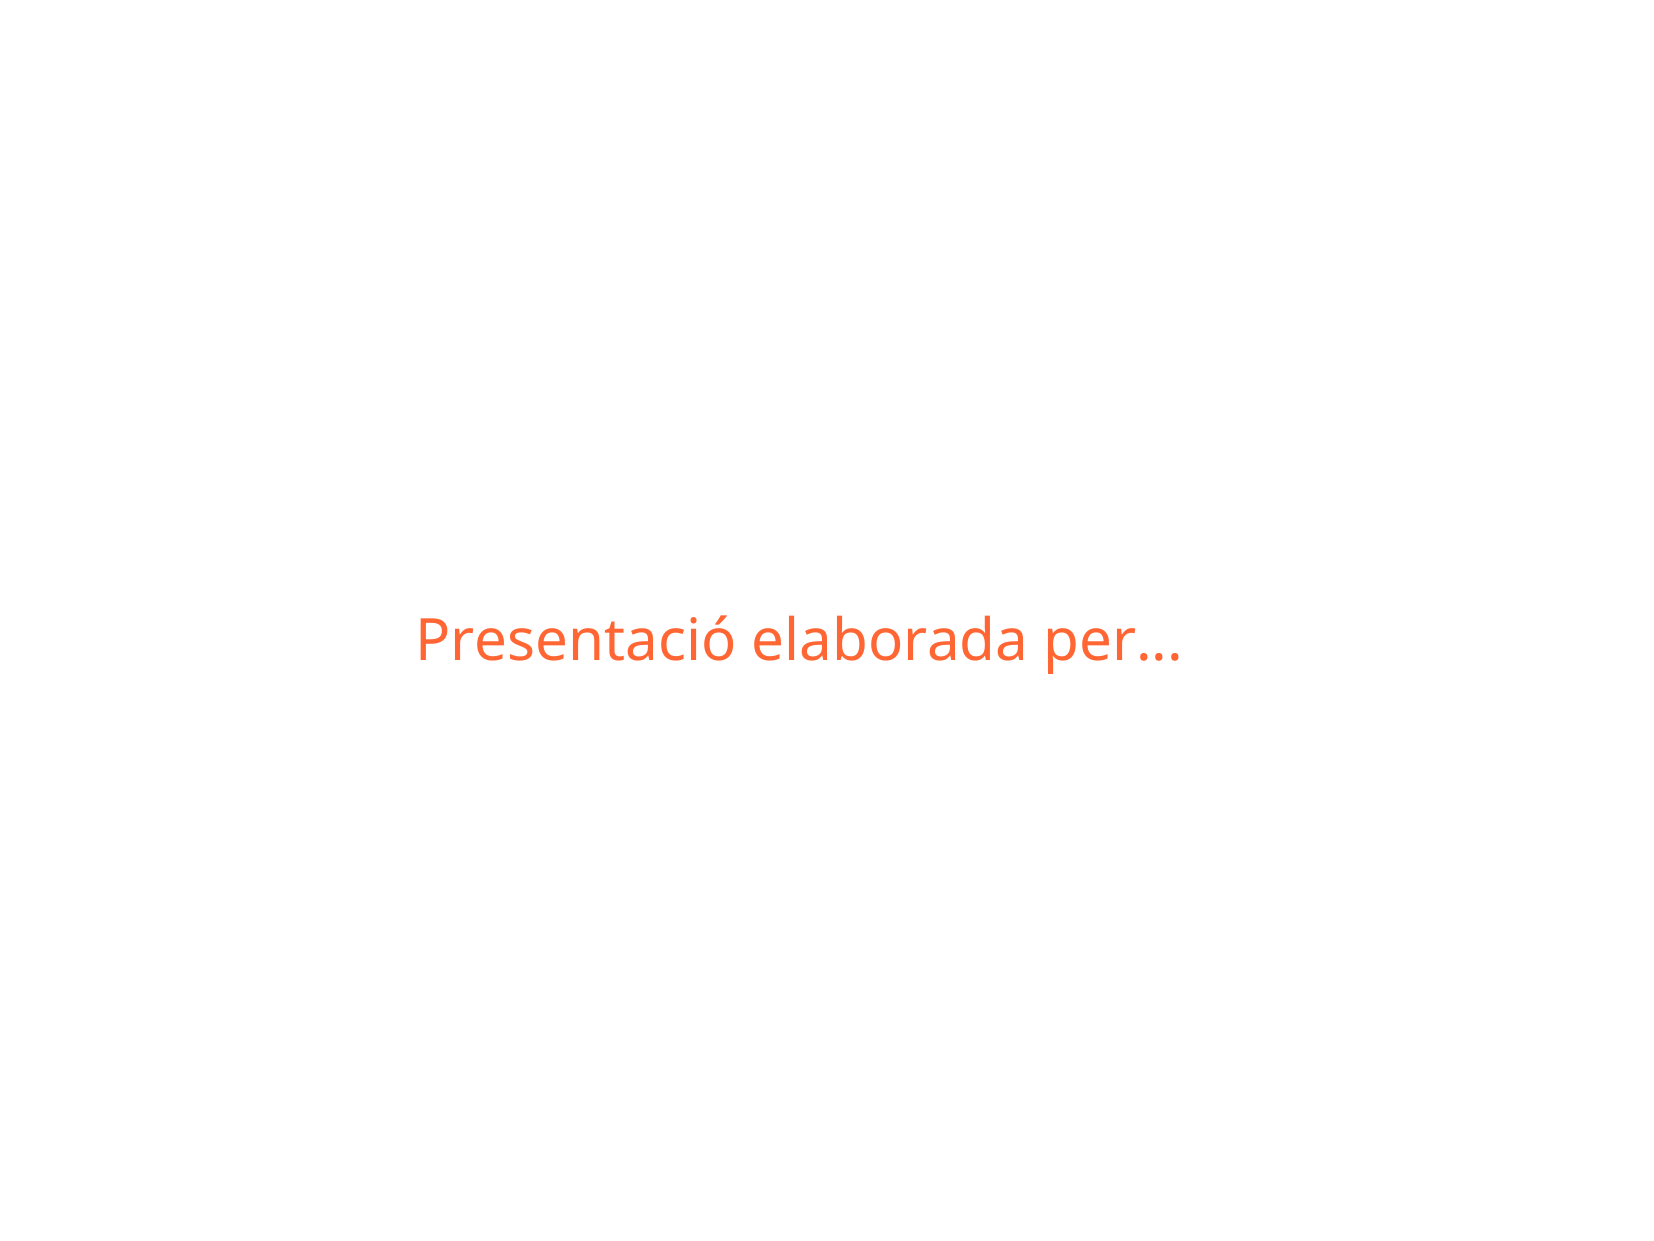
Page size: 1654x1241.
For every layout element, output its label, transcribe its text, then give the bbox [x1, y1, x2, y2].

text_box Presentació elaborada per... [400, 590, 1329, 688]
